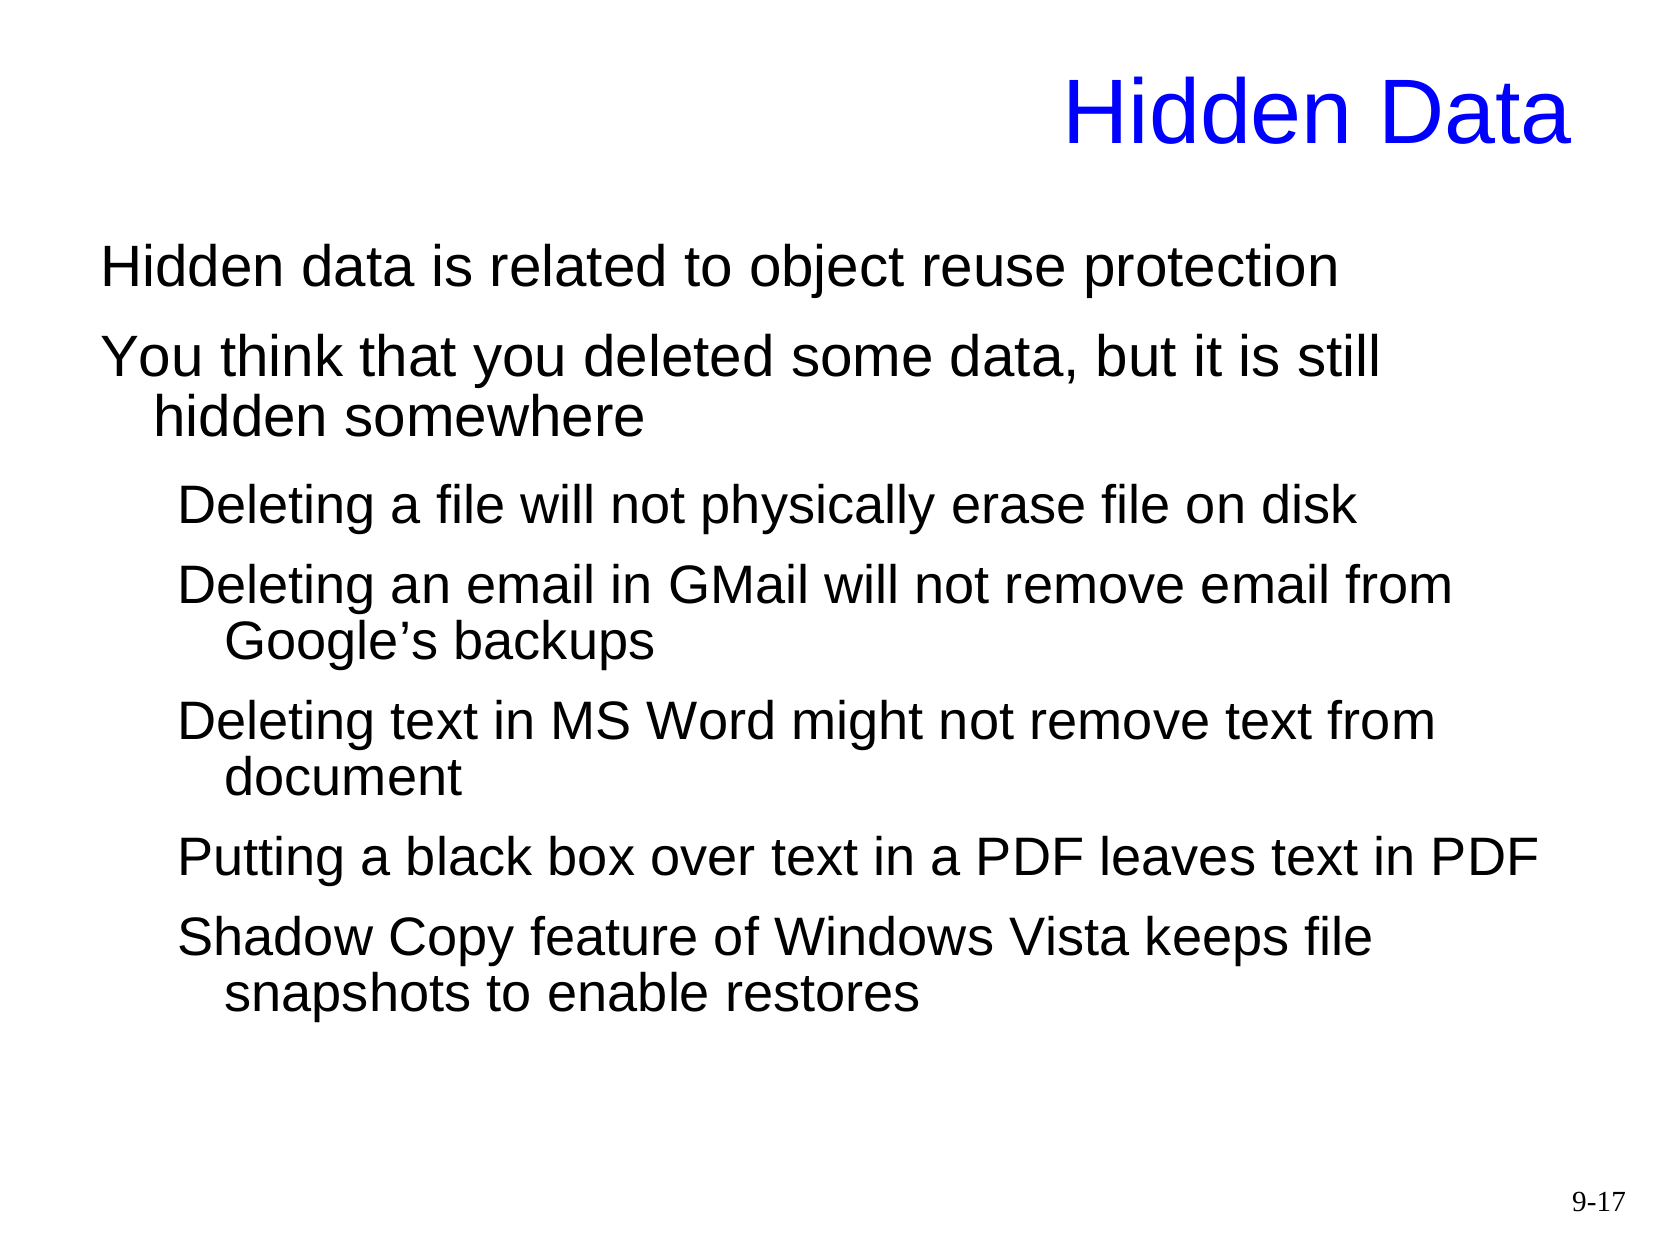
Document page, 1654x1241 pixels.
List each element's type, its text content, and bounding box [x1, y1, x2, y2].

title Hidden Data [84, 11, 1573, 218]
list Hidden data is related to object reuse protection You think that you deleted some data, but it is still hidden somewhere Deleting a file will not physically erase file on disk Deleting an email in GMail will not remove email from Google’s backups Deleting text in MS Word might not remove text from document Putting a black box over text in a PDF leaves text in PDF Shadow Copy feature of Windows Vista keeps file snapshots to enable restores [82, 237, 1571, 1170]
